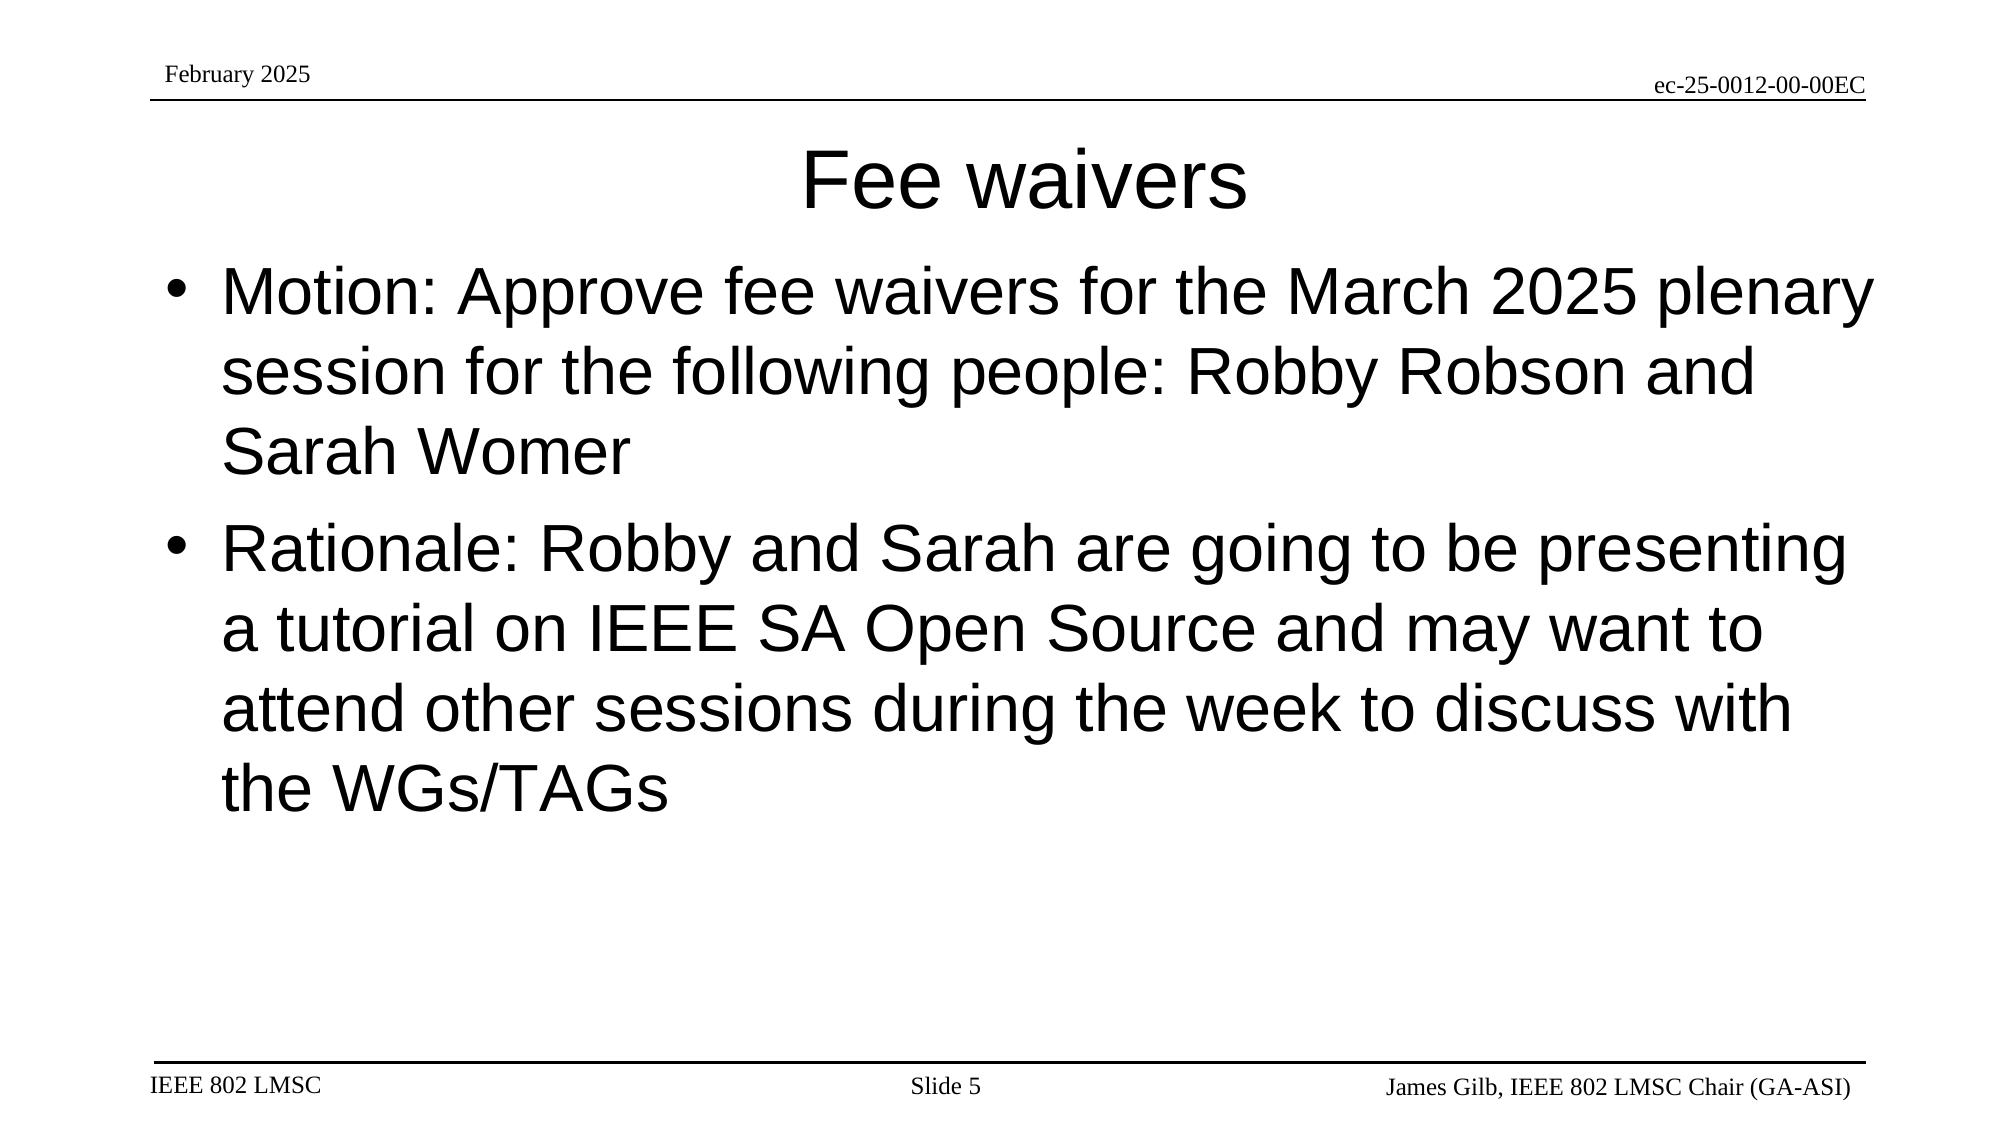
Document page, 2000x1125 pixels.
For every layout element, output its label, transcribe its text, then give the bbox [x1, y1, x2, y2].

title Fee waivers [149, 112, 1900, 238]
list Motion: Approve fee waivers for the March 2025 plenary session for the following people: Robby Robson and Sarah Womer Rationale: Robby and Sarah are going to be presenting a tutorial on IEEE SA Open Source and may want to attend other sessions during the week to discuss with the WGs/TAGs [149, 239, 1900, 1051]
